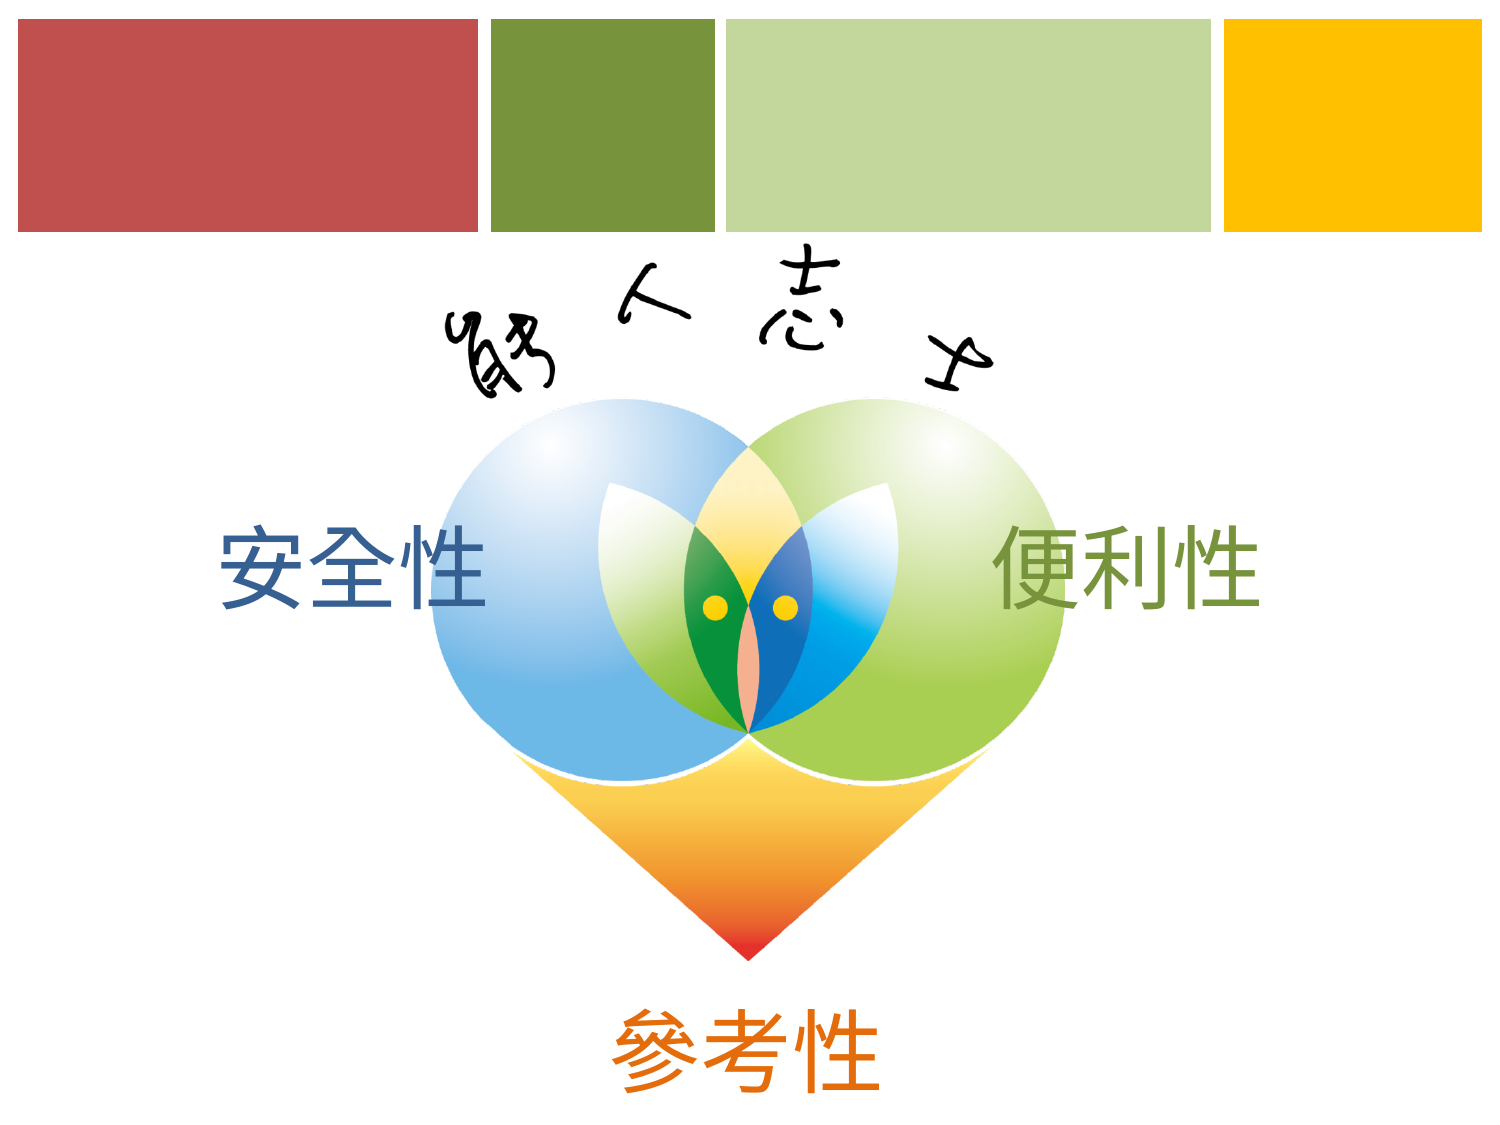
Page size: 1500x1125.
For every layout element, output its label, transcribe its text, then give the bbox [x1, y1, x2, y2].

picture [431, 243, 1065, 961]
text_box [1224, 19, 1482, 232]
text_box 參考性 [593, 987, 902, 1114]
text_box [18, 19, 478, 232]
text_box 安全性 [200, 503, 509, 630]
text_box 便利性 [974, 503, 1283, 630]
text_box [726, 19, 1211, 232]
text_box [491, 19, 715, 232]
